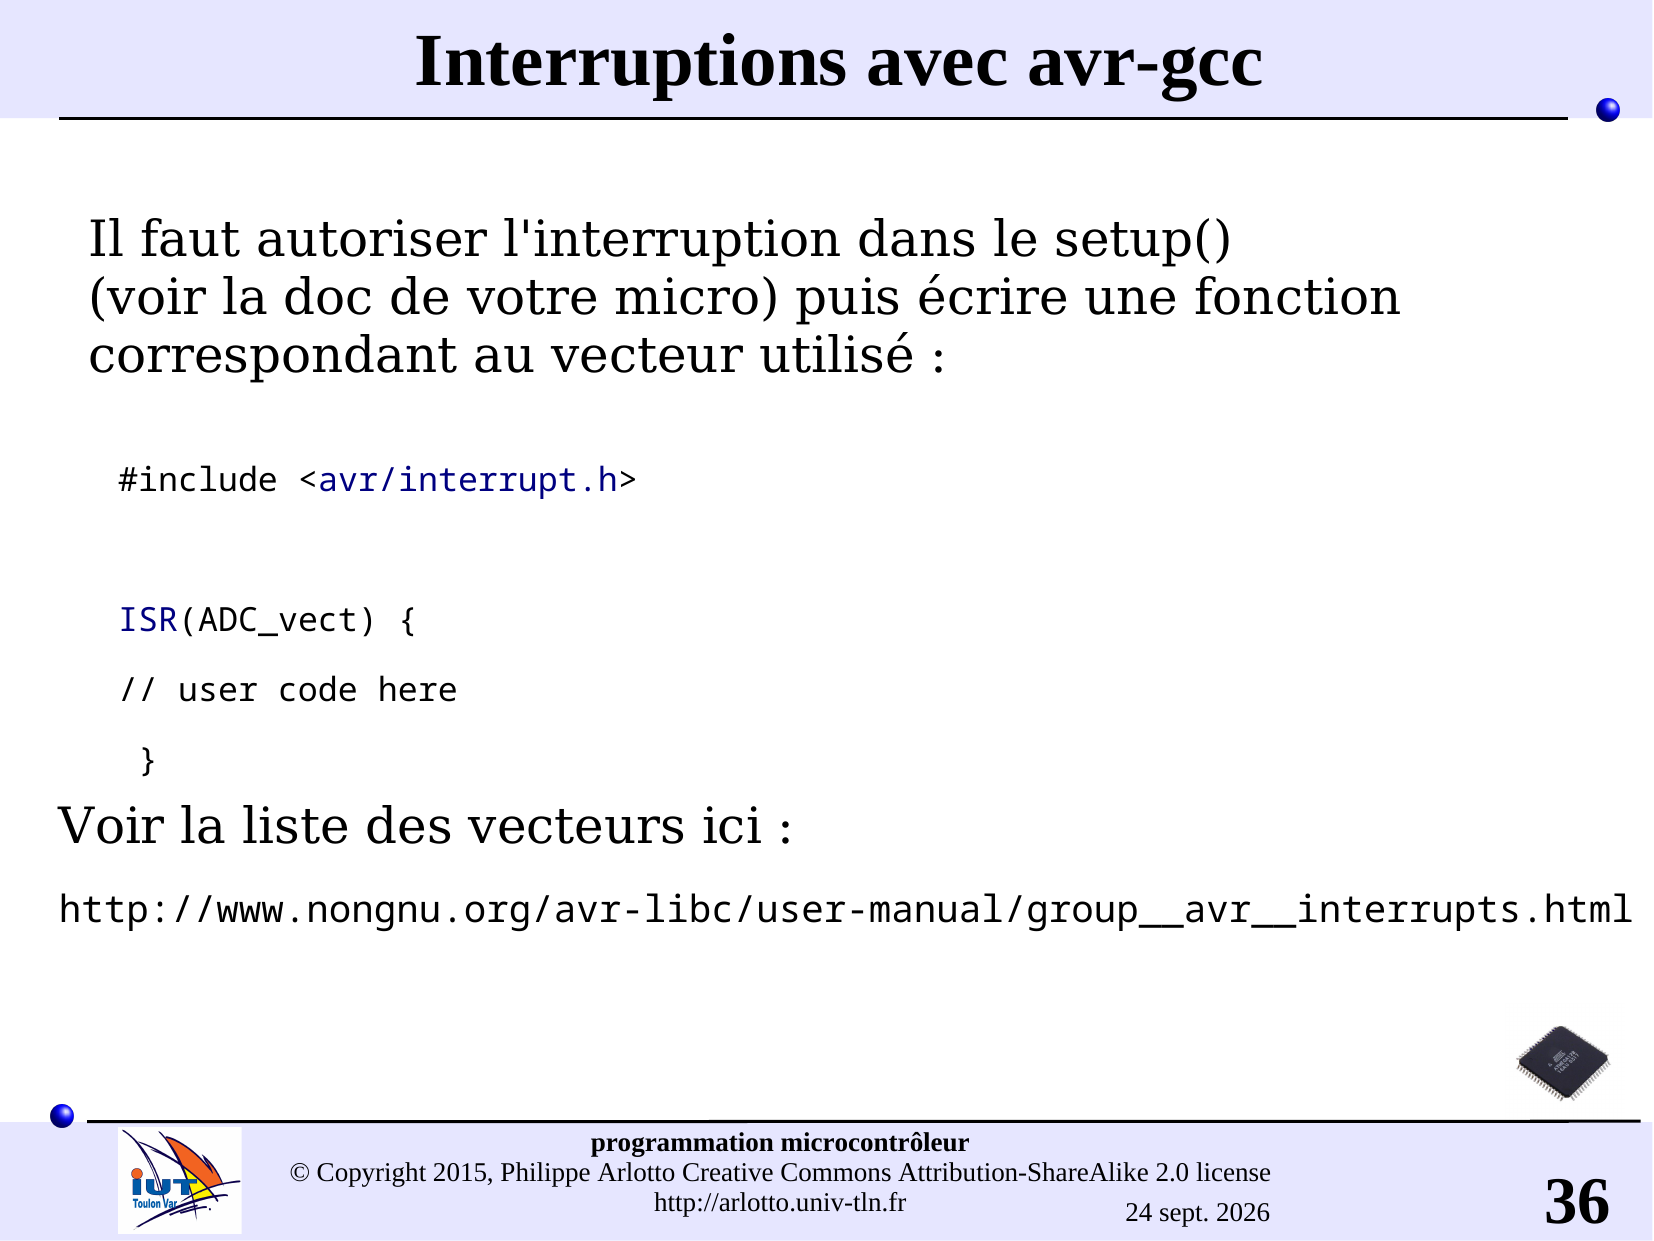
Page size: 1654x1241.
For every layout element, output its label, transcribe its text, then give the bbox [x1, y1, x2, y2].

title Interruptions avec avr-gcc [95, 11, 1585, 110]
text_box http://www.nongnu.org/avr-libc/user-manual/group__avr__interrupts.html [59, 885, 1635, 930]
picture [1505, 1003, 1625, 1119]
text_box Il faut autoriser l'interruption dans le setup() (voir la doc de votre micro) puis écrire une fonction correspondant au vecteur utilisé : [88, 209, 1565, 443]
text_box #include <avr/interrupt.h> ISR(ADC_vect) { // user code here } [118, 472, 803, 766]
text_box Voir la liste des vecteurs ici : [59, 797, 807, 856]
